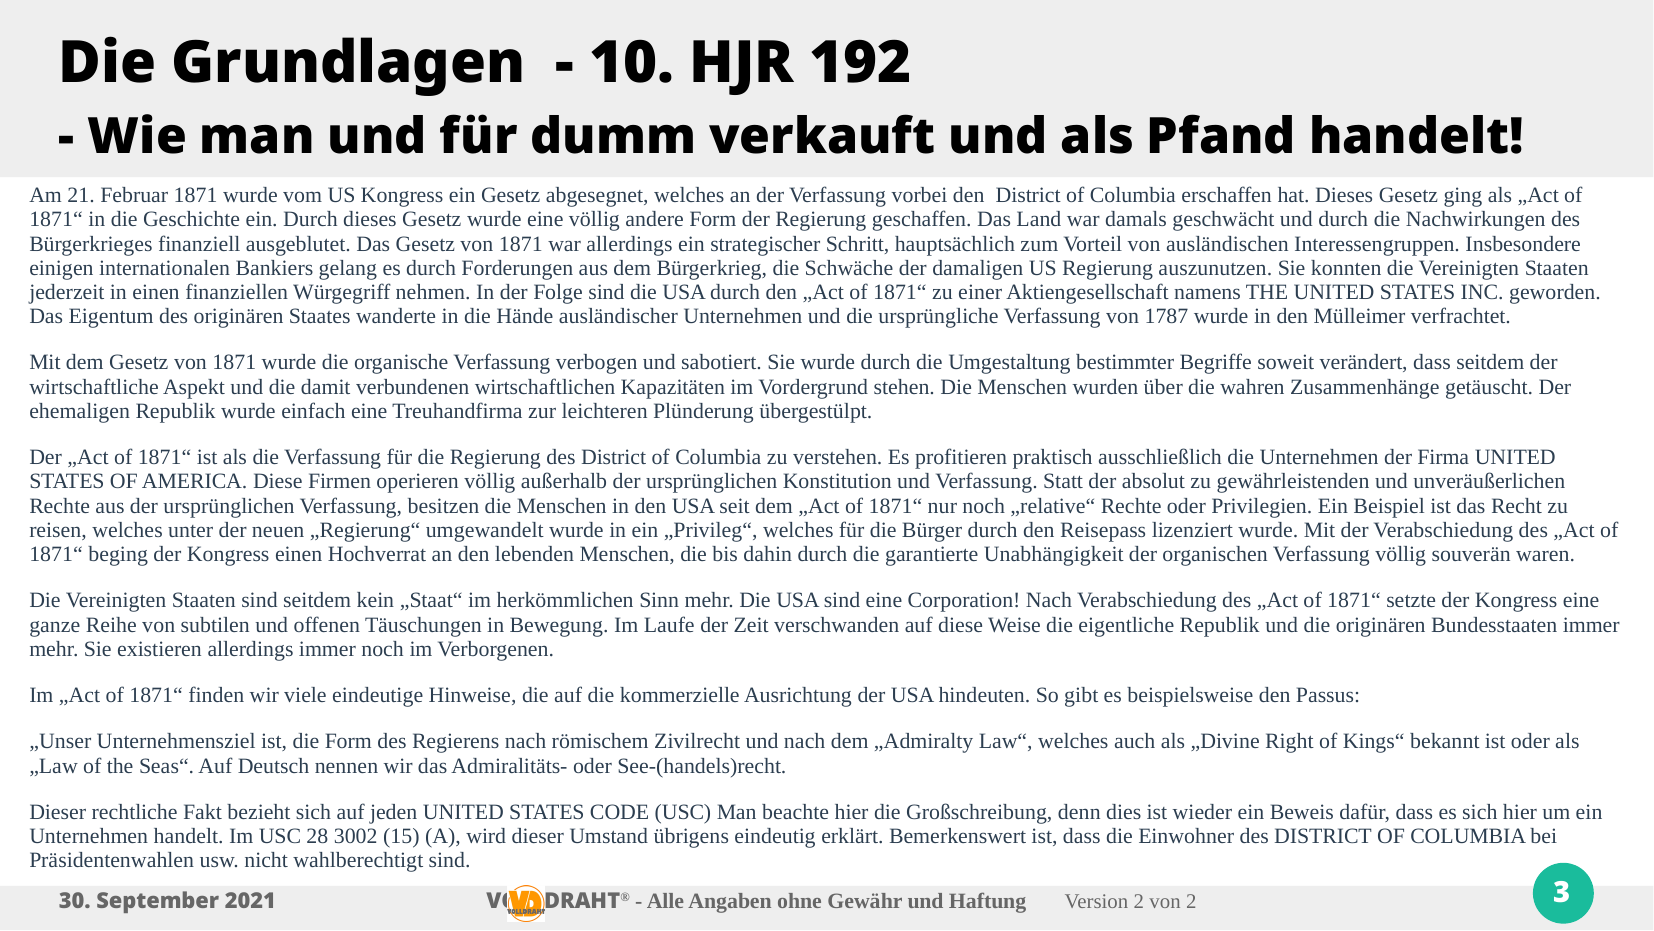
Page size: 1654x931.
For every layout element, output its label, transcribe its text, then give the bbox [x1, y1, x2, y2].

list Am 21. Februar 1871 wurde vom US Kongress ein Gesetz abgesegnet, welches an der Verfassung vorbei den District of Columbia erschaffen hat. Dieses Gesetz ging als „Act of 1871“ in die Geschichte ein. Durch dieses Gesetz wurde eine völlig andere Form der Regierung geschaffen. Das Land war damals geschwächt und durch die Nachwirkungen des Bürgerkrieges finanziell ausgeblutet. Das Gesetz von 1871 war allerdings ein strategischer Schritt, hauptsächlich zum Vorteil von ausländischen Interessengruppen. Insbesondere einigen internationalen Bankiers gelang es durch Forderungen aus dem Bürgerkrieg, die Schwäche der damaligen US Regierung auszunutzen. Sie konnten die Vereinigten Staaten jederzeit in einen finanziellen Würgegriff nehmen. In der Folge sind die USA durch den „Act of 1871“ zu einer Aktiengesellschaft namens THE UNITED STATES INC. geworden. Das Eigentum des originären Staates wanderte in die Hände ausländischer Unternehmen und die ursprüngliche Verfassung von 1787 wurde in den Mülleimer verfrachtet. Mit dem Gesetz von 1871 wurde die organische Verfassung verbogen und sabotiert. Sie wurde durch die Umgestaltung bestimmter Begriffe soweit verändert, dass seitdem der wirtschaftliche Aspekt und die damit verbundenen wirtschaftlichen Kapazitäten im Vordergrund stehen. Die Menschen wurden über die wahren Zusammenhänge getäuscht. Der ehemaligen Republik wurde einfach eine Treuhandfirma zur leichteren Plünderung übergestülpt. Der „Act of 1871“ ist als die Verfassung für die Regierung des District of Columbia zu verstehen. Es profitieren praktisch ausschließlich die Unternehmen der Firma UNITED STATES OF AMERICA. Diese Firmen operieren völlig außerhalb der ursprünglichen Konstitution und Verfassung. Statt der absolut zu gewährleistenden und unveräußerlichen Rechte aus der ursprünglichen Verfassung, besitzen die Menschen in den USA seit dem „Act of 1871“ nur noch „relative“ Rechte oder Privilegien. Ein Beispiel ist das Recht zu reisen, welches unter der neuen „Regierung“ umgewandelt wurde in ein „Privileg“, welches für die Bürger durch den Reisepass lizenziert wurde. Mit der Verabschiedung des „Act of 1871“ beging der Kongress einen Hochverrat an den lebenden Menschen, die bis dahin durch die garantierte Unabhängigkeit der organischen Verfassung völlig souverän waren. Die Vereinigten Staaten sind seitdem kein „Staat“ im herkömmlichen Sinn mehr. Die USA sind eine Corporation! Nach Verabschiedung des „Act of 1871“ setzte der Kongress eine ganze Reihe von subtilen und offenen Täuschungen in Bewegung. Im Laufe der Zeit verschwanden auf diese Weise die eigentliche Republik und die originären Bundesstaaten immer mehr. Sie existieren allerdings immer noch im Verborgenen. Im „Act of 1871“ finden wir viele eindeutige Hinweise, die auf die kommerzielle Ausrichtung der USA hindeuten. So gibt es beispielsweise den Passus: „Unser Unternehmensziel ist, die Form des Regierens nach römischem Zivilrecht und nach dem „Admiralty Law“, welches auch als „Divine Right of Kings“ bekannt ist oder als „Law of the Seas“. Auf Deutsch nennen wir das Admiralitäts- oder See-(handels)recht. Dieser rechtliche Fakt bezieht sich auf jeden UNITED STATES CODE (USC) Man beachte hier die Großschreibung, denn dies ist wieder ein Beweis dafür, dass es sich hier um ein Unternehmen handelt. Im USC 28 3002 (15) (A), wird dieser Umstand übrigens eindeutig erklärt. Bemerkenswert ist, dass die Einwohner des DISTRICT OF COLUMBIA bei Präsidentenwahlen usw. nicht wahlberechtigt sind. [29, 182, 1624, 886]
title Die Grundlagen - 10. HJR 192 - Wie man und für dumm verkauft und als Pfand handelt! [58, 5, 1595, 182]
picture [507, 886, 545, 922]
